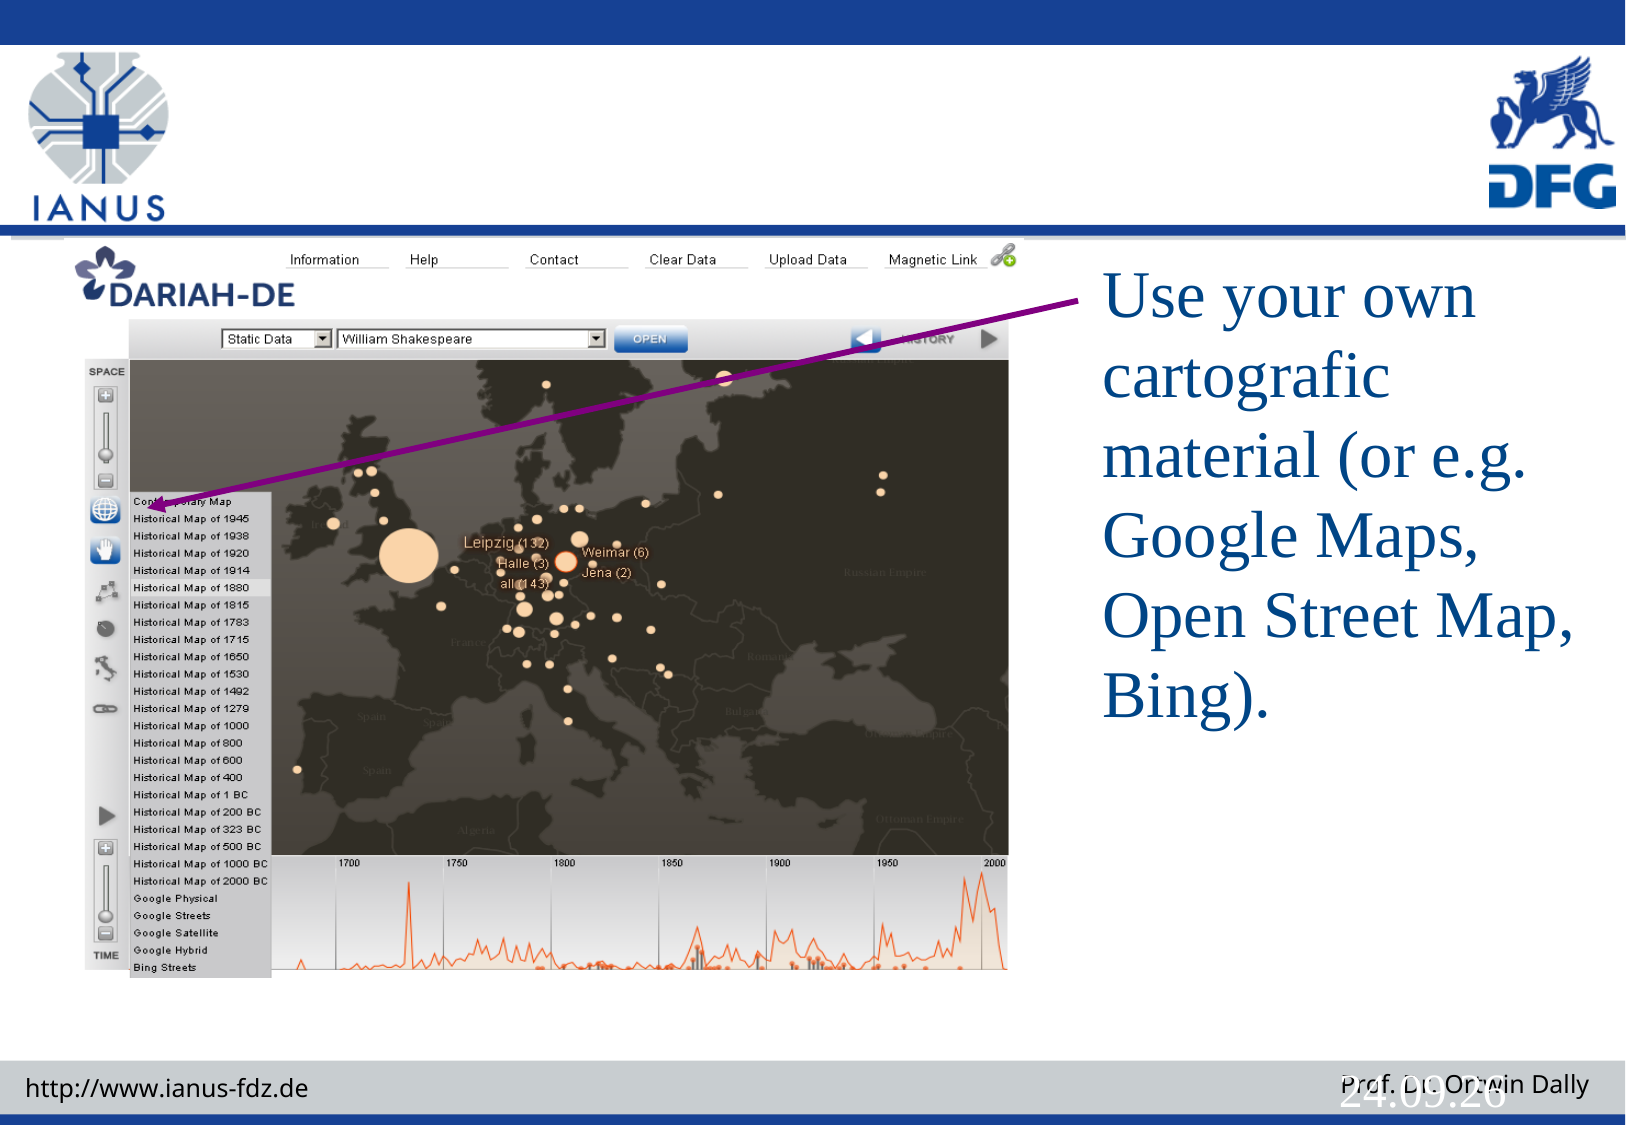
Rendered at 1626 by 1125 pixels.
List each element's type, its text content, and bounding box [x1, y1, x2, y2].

picture [64, 238, 1024, 978]
picture [1489, 54, 1616, 209]
picture [17, 45, 180, 224]
text_box 10.01.14 [1324, 1046, 1615, 1125]
text_box Use your own cartografic material (or e.g. Google Maps, Open Street Map, Bing). [1087, 243, 1626, 977]
